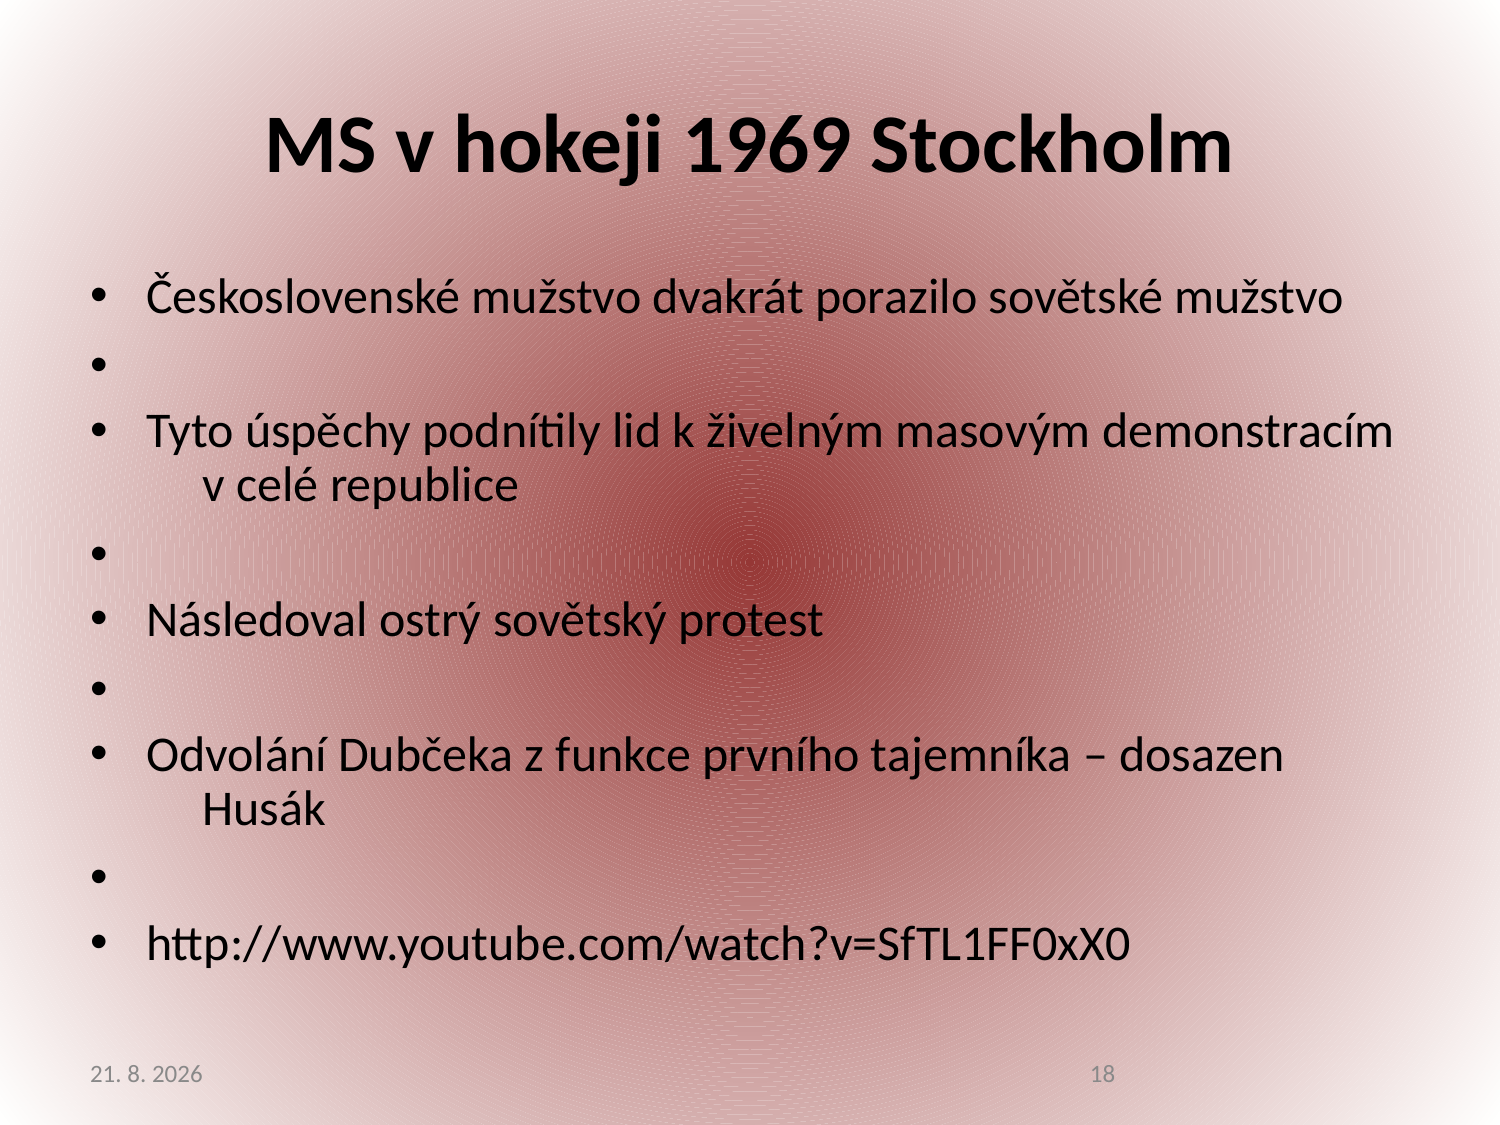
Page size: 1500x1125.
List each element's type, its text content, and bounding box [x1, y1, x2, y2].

text_box 18 [1074, 1042, 1426, 1103]
text_box 9.6.2013 [75, 1042, 426, 1103]
title MS v hokeji 1969 Stockholm [75, 45, 1426, 233]
list Československé mužstvo dvakrát porazilo sovětské mužstvo Tyto úspěchy podnítily lid k živelným masovým demonstracím v celé republice Následoval ostrý sovětský protest Odvolání Dubčeka z funkce prvního tajemníka – dosazen Husák http://www.youtube.com/watch?v=SfTL1FF0xX0 [75, 262, 1426, 1005]
